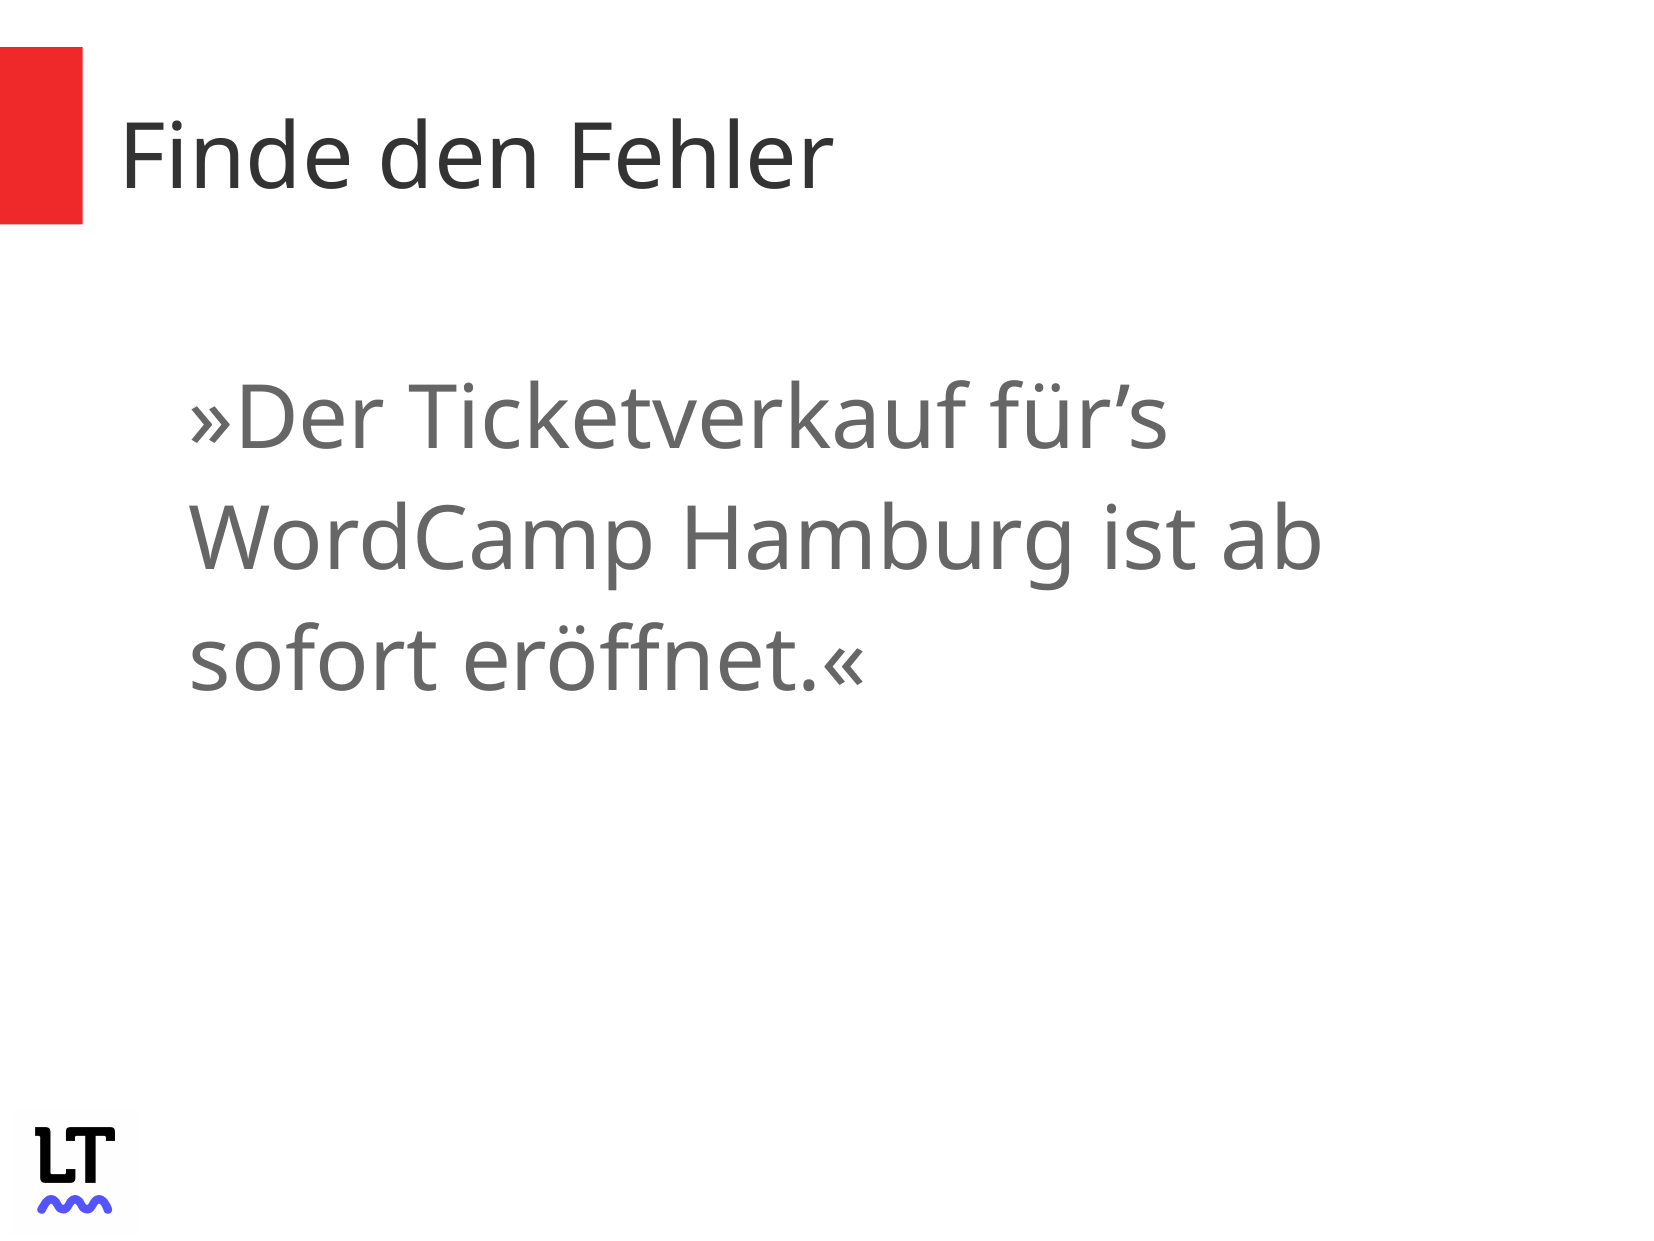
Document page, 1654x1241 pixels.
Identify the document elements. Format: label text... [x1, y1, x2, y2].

picture [11, 1110, 138, 1235]
list »Der Ticketverkauf für’s WordCamp Hamburg ist ab sofort eröffnet.« [118, 354, 1536, 1074]
title Finde den Fehler [118, 49, 1571, 257]
